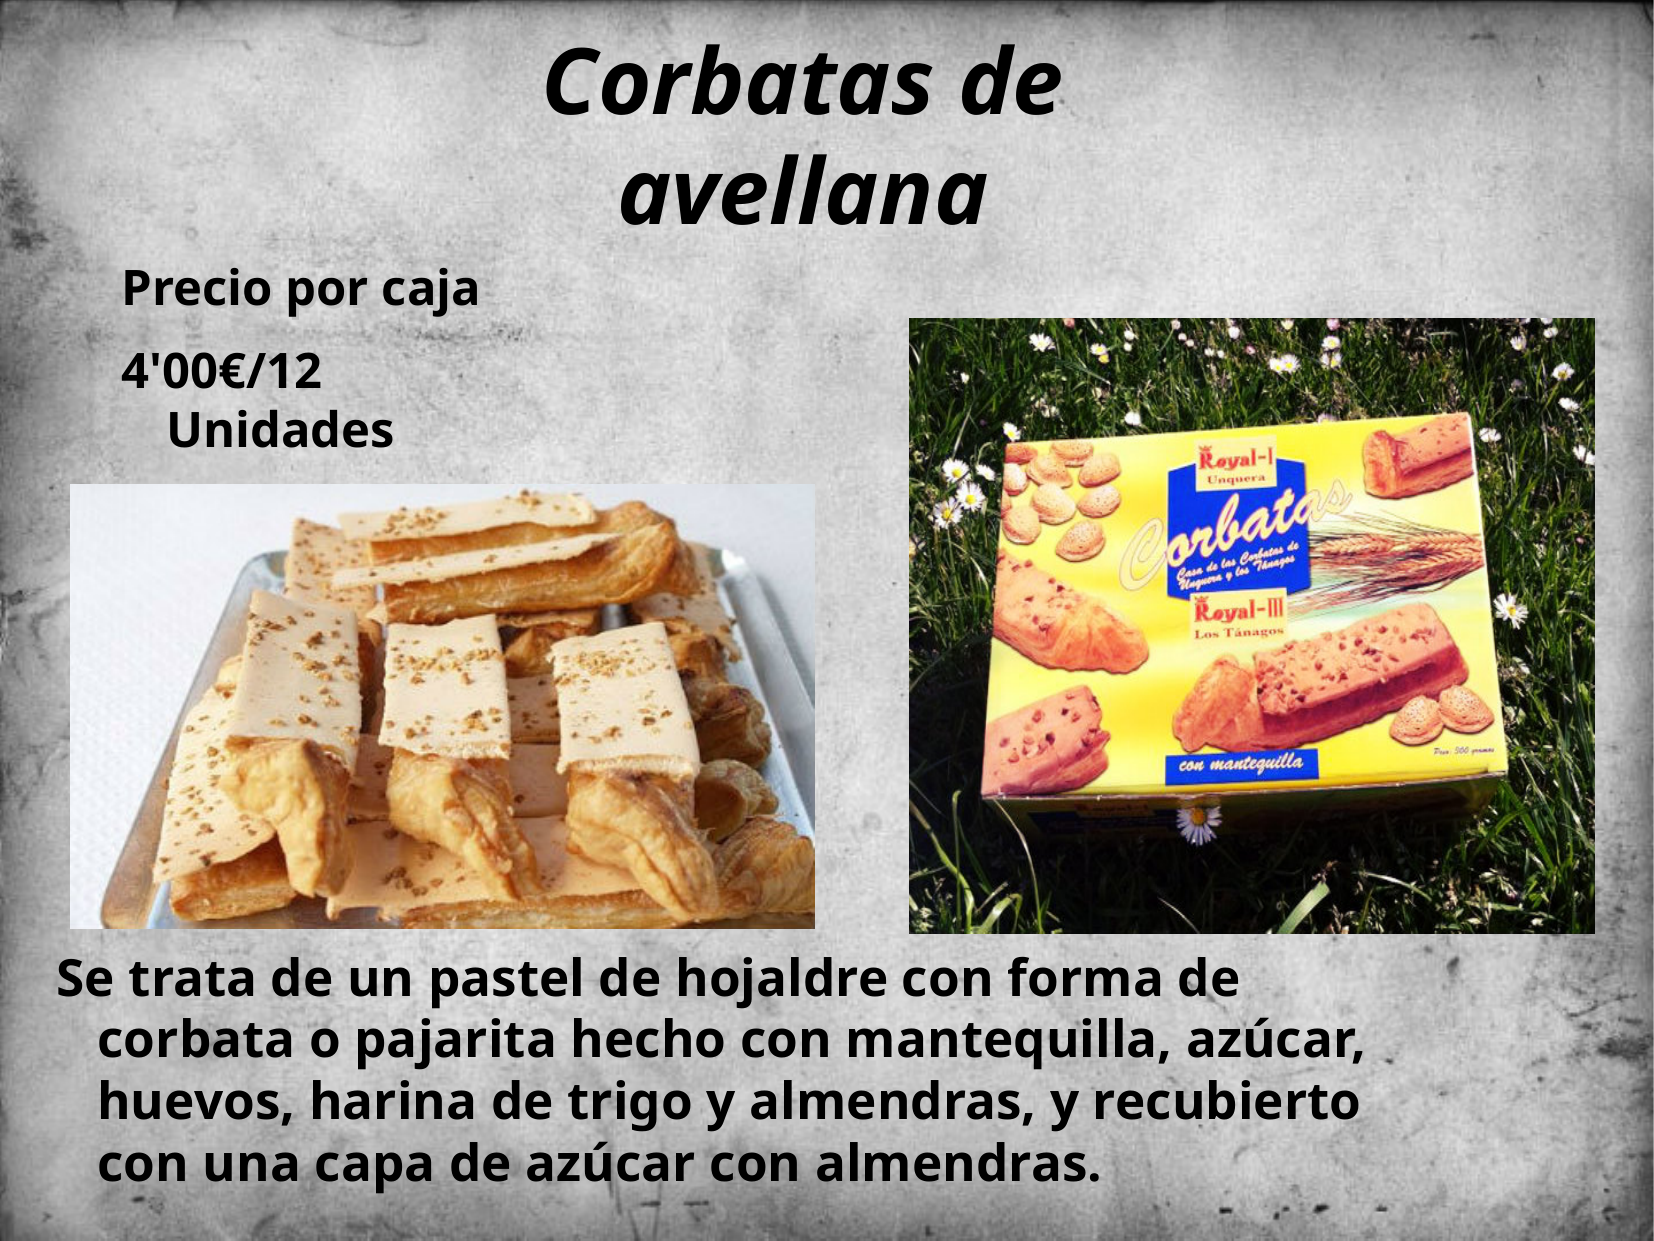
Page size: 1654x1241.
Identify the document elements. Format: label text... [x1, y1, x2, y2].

list Se trata de un pastel de hojaldre con forma de corbata o pajarita hecho con mantequilla, azúcar, huevos, harina de trigo y almendras, y recubierto con una capa de azúcar con almendras. [0, 944, 1453, 1234]
list Precio por caja 4'00€/12 Unidades [47, 256, 544, 461]
title Corbatas de avellana [377, 23, 1229, 244]
picture [0, 0, 1654, 1241]
